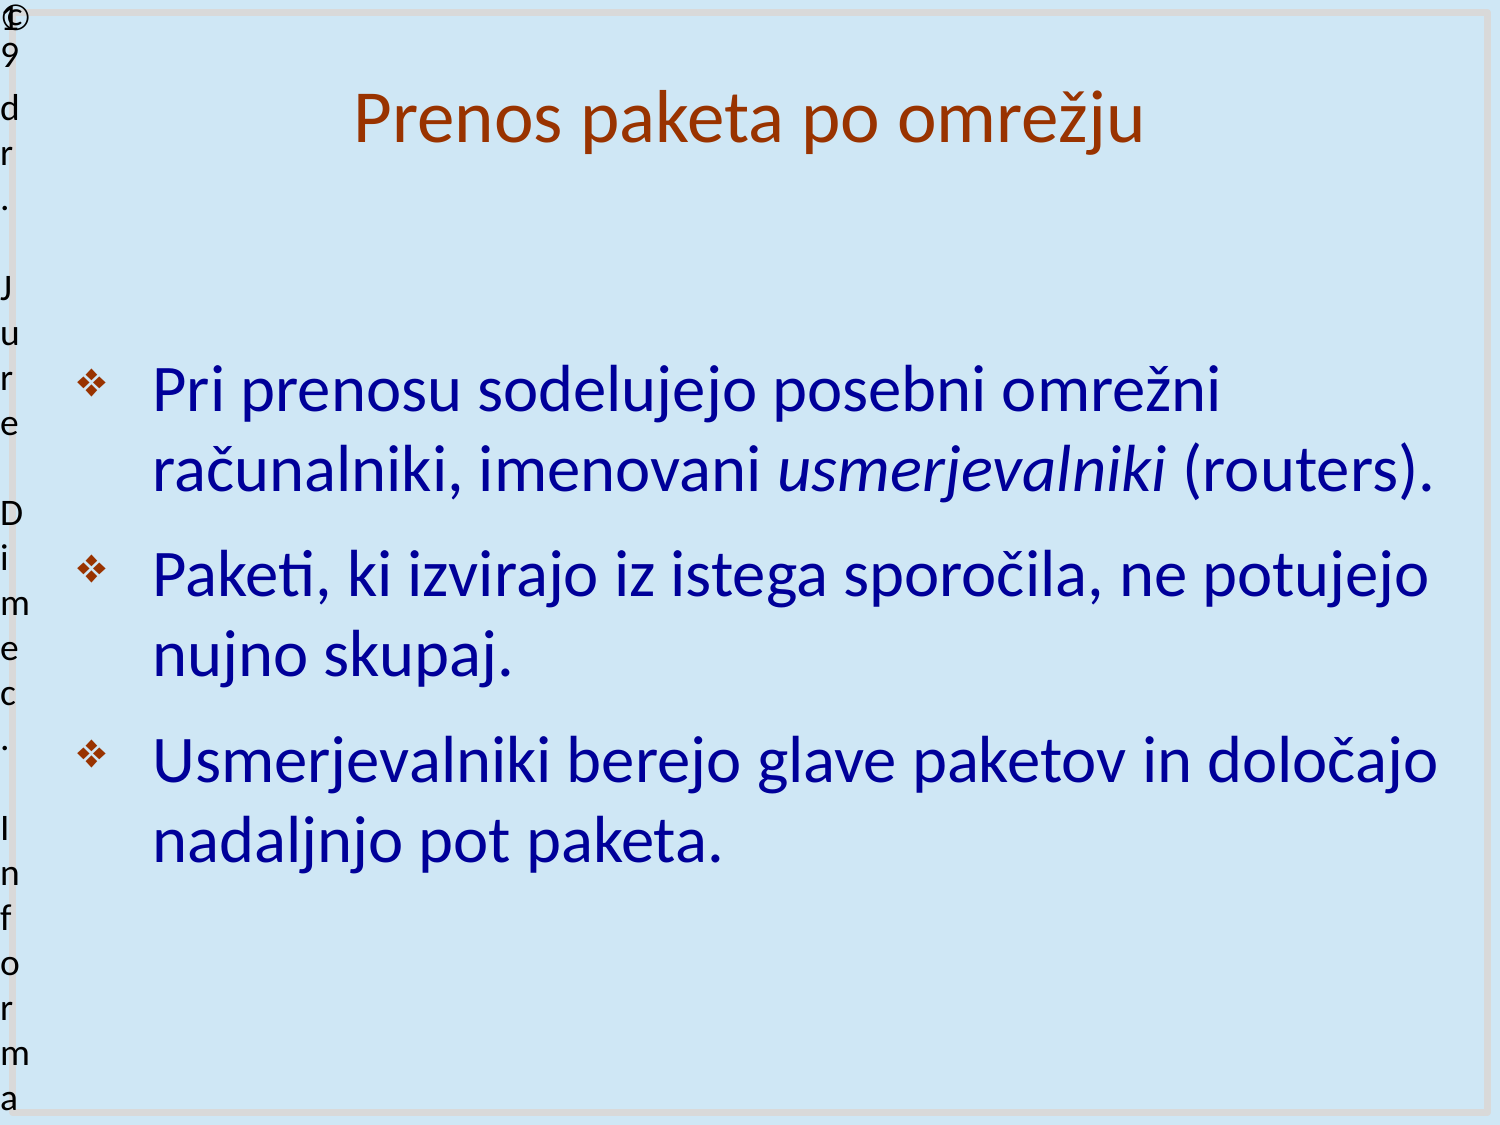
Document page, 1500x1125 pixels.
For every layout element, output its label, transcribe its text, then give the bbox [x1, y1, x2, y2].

list Pri prenosu sodelujejo posebni omrežni računalniki, imenovani usmerjevalniki (routers). Paketi, ki izvirajo iz istega sporočila, ne potujejo nujno skupaj. Usmerjevalniki berejo glave paketov in določajo nadaljnjo pot paketa. [62, 337, 1463, 988]
title Prenos paketa po omrežju [112, 50, 1388, 175]
